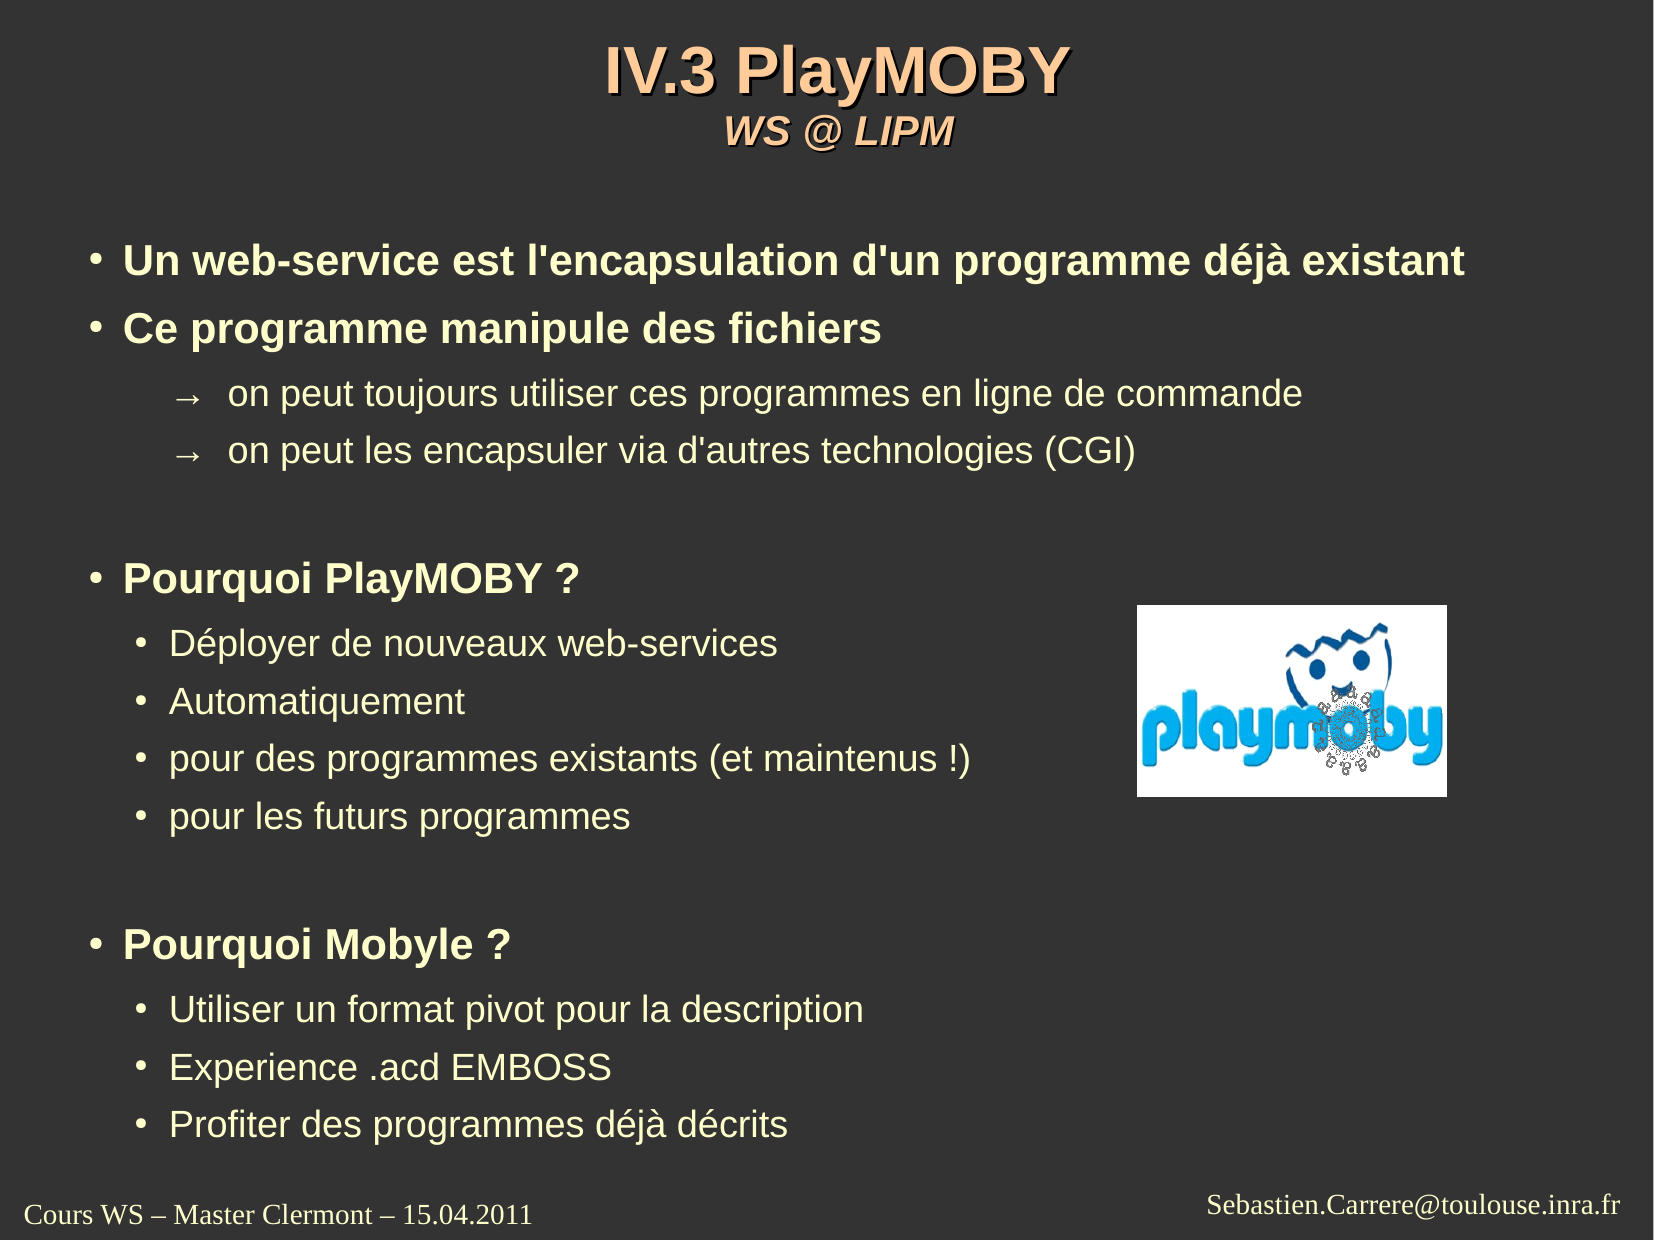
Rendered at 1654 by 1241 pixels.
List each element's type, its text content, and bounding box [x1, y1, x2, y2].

picture [1136, 604, 1447, 798]
list Un web-service est l'encapsulation d'un programme déjà existant Ce programme manipule des fichiers → on peut toujours utiliser ces programmes en ligne de commande → on peut les encapsuler via d'autres technologies (CGI) Pourquoi PlayMOBY ? Déployer de nouveaux web-services Automatiquement pour des programmes existants (et maintenus !) pour les futurs programmes Pourquoi Mobyle ? Utiliser un format pivot pour la description Experience .acd EMBOSS Profiter des programmes déjà décrits [76, 236, 1595, 1152]
title IV.3 PlayMOBY WS @ LIPM [82, 29, 1595, 158]
